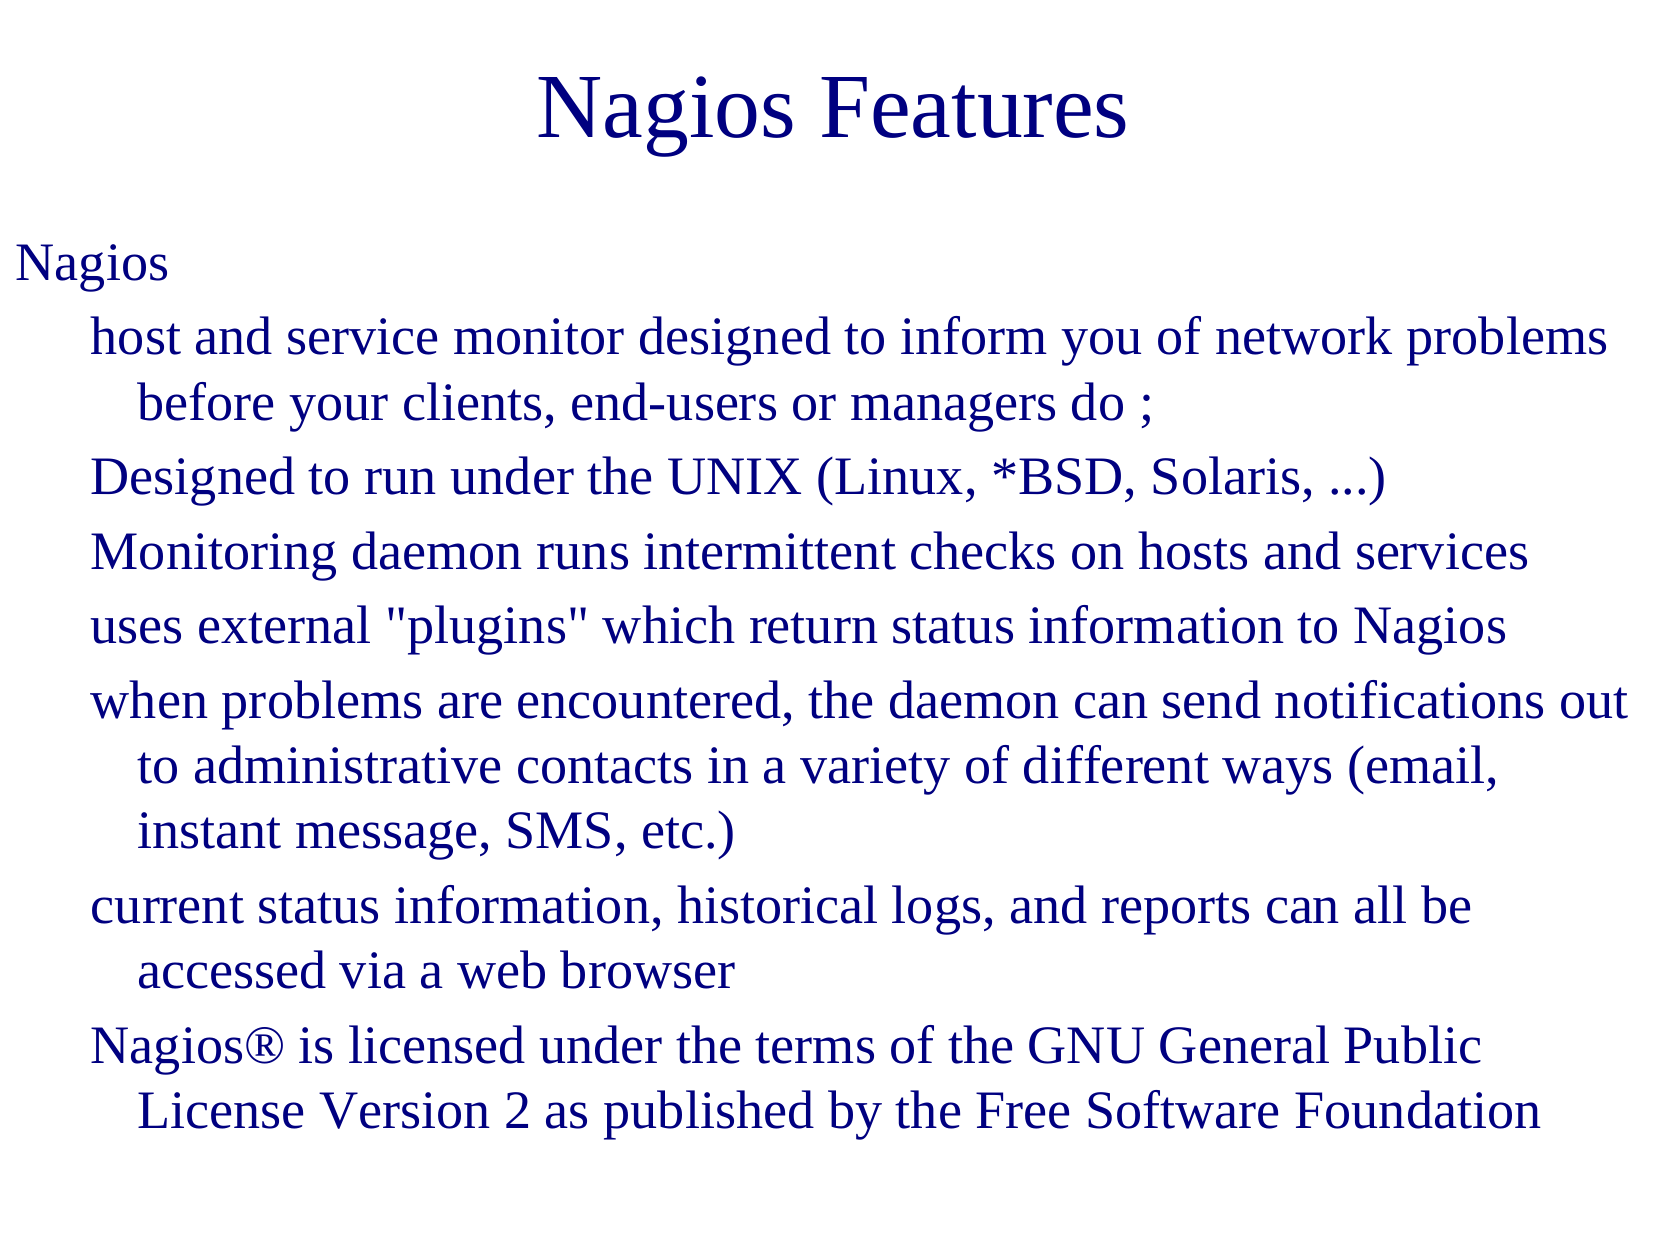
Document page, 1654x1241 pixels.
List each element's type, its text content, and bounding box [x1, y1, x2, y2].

list Nagios host and service monitor designed to inform you of network problems before your clients, end-users or managers do ; Designed to run under the UNIX (Linux, *BSD, Solaris, ...) Monitoring daemon runs intermittent checks on hosts and services uses external "plugins" which return status information to Nagios when problems are encountered, the daemon can send notifications out to administrative contacts in a variety of different ways (email, instant message, SMS, etc.) current status information, historical logs, and reports can all be accessed via a web browser Nagios® is licensed under the terms of the GNU General Public License Version 2 as published by the Free Software Foundation [15, 140, 1654, 1241]
title Nagios Features [121, 22, 1546, 140]
